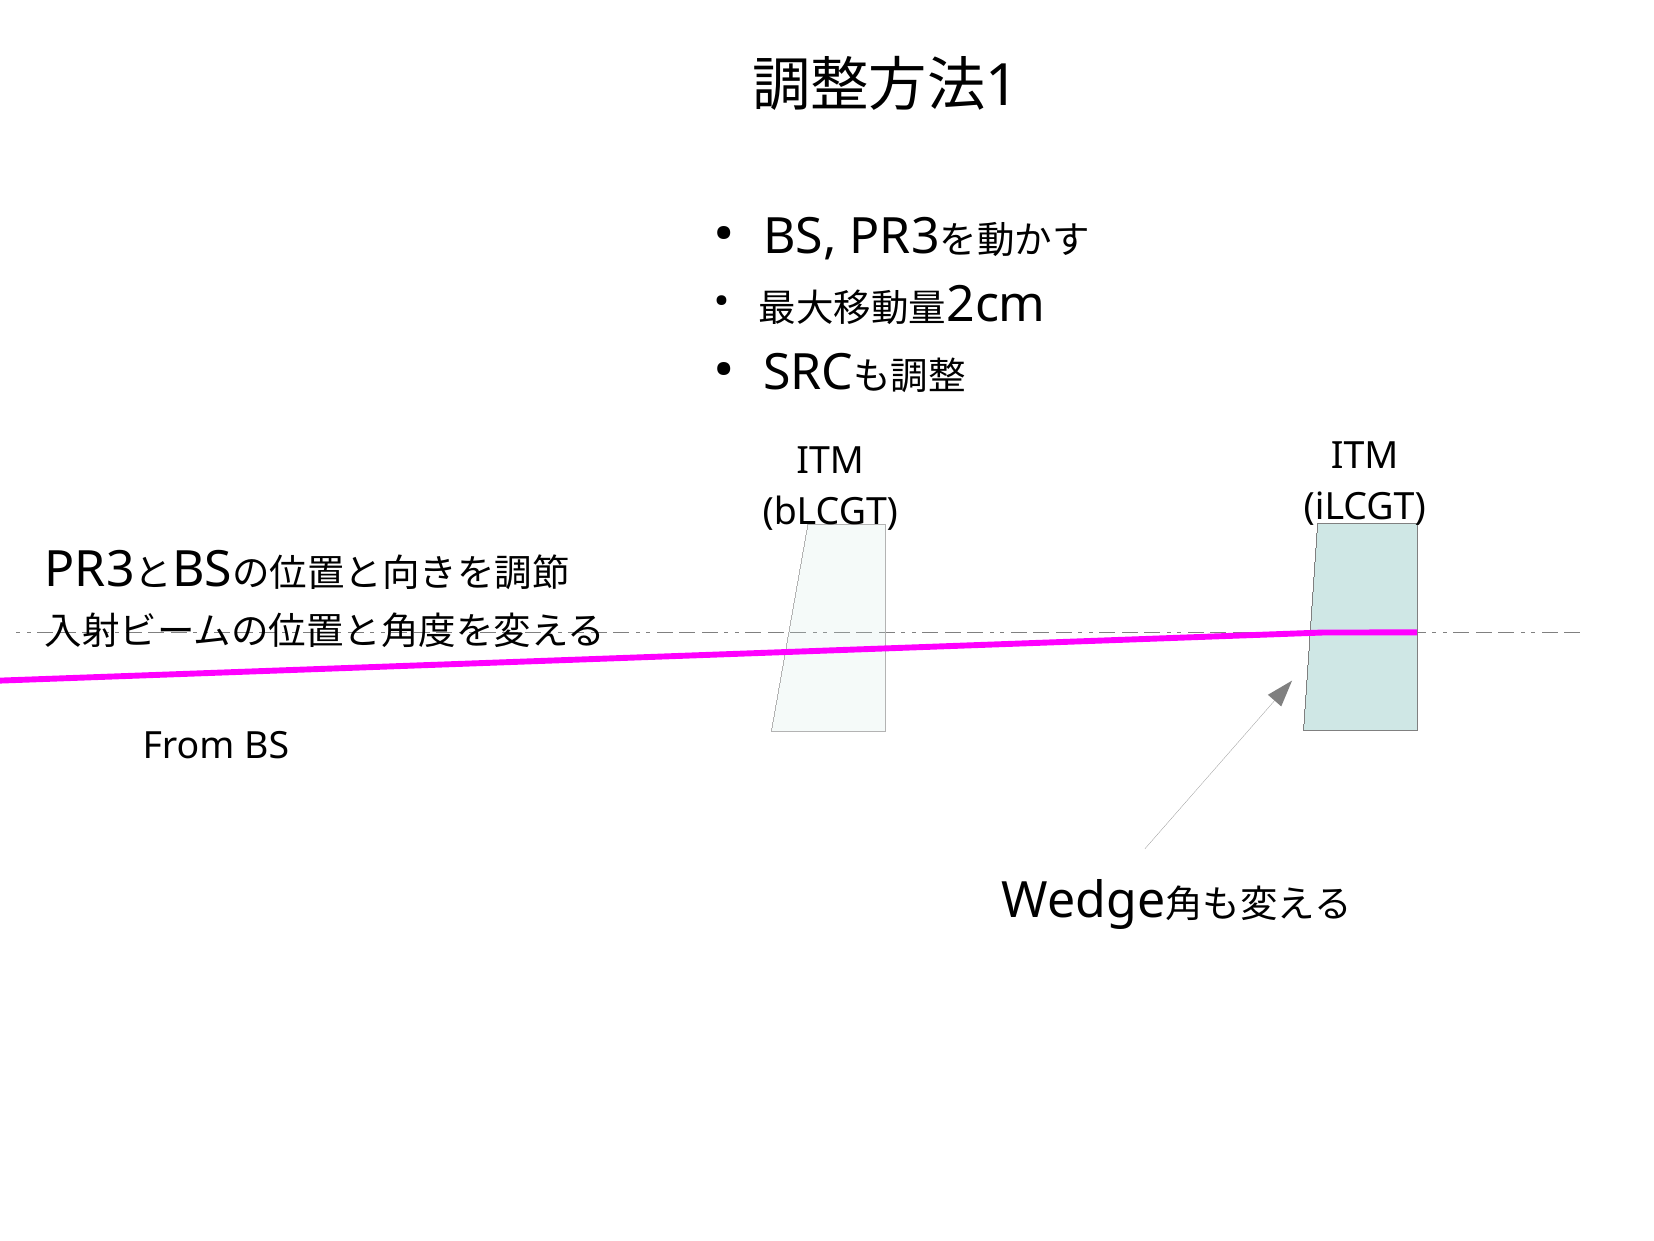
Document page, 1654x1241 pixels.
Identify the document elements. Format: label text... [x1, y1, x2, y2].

text_box [771, 652, 886, 732]
text_box Wedge角も変える [987, 856, 1351, 932]
text_box [1303, 636, 1418, 731]
text_box ITM (bLCGT) [747, 425, 921, 532]
text_box [785, 532, 886, 649]
text_box PR3とBSの位置と向きを調節 入射ビームの位置と角度を変える [30, 525, 623, 641]
text_box [1310, 527, 1418, 629]
text_box BS, PR3を動かす 最大移動量2cm SRCも調整 [700, 192, 1105, 388]
text_box ITM (iLCGT) [1288, 421, 1452, 527]
text_box From BS [127, 710, 299, 771]
text_box 調整方法1 [737, 30, 1033, 115]
